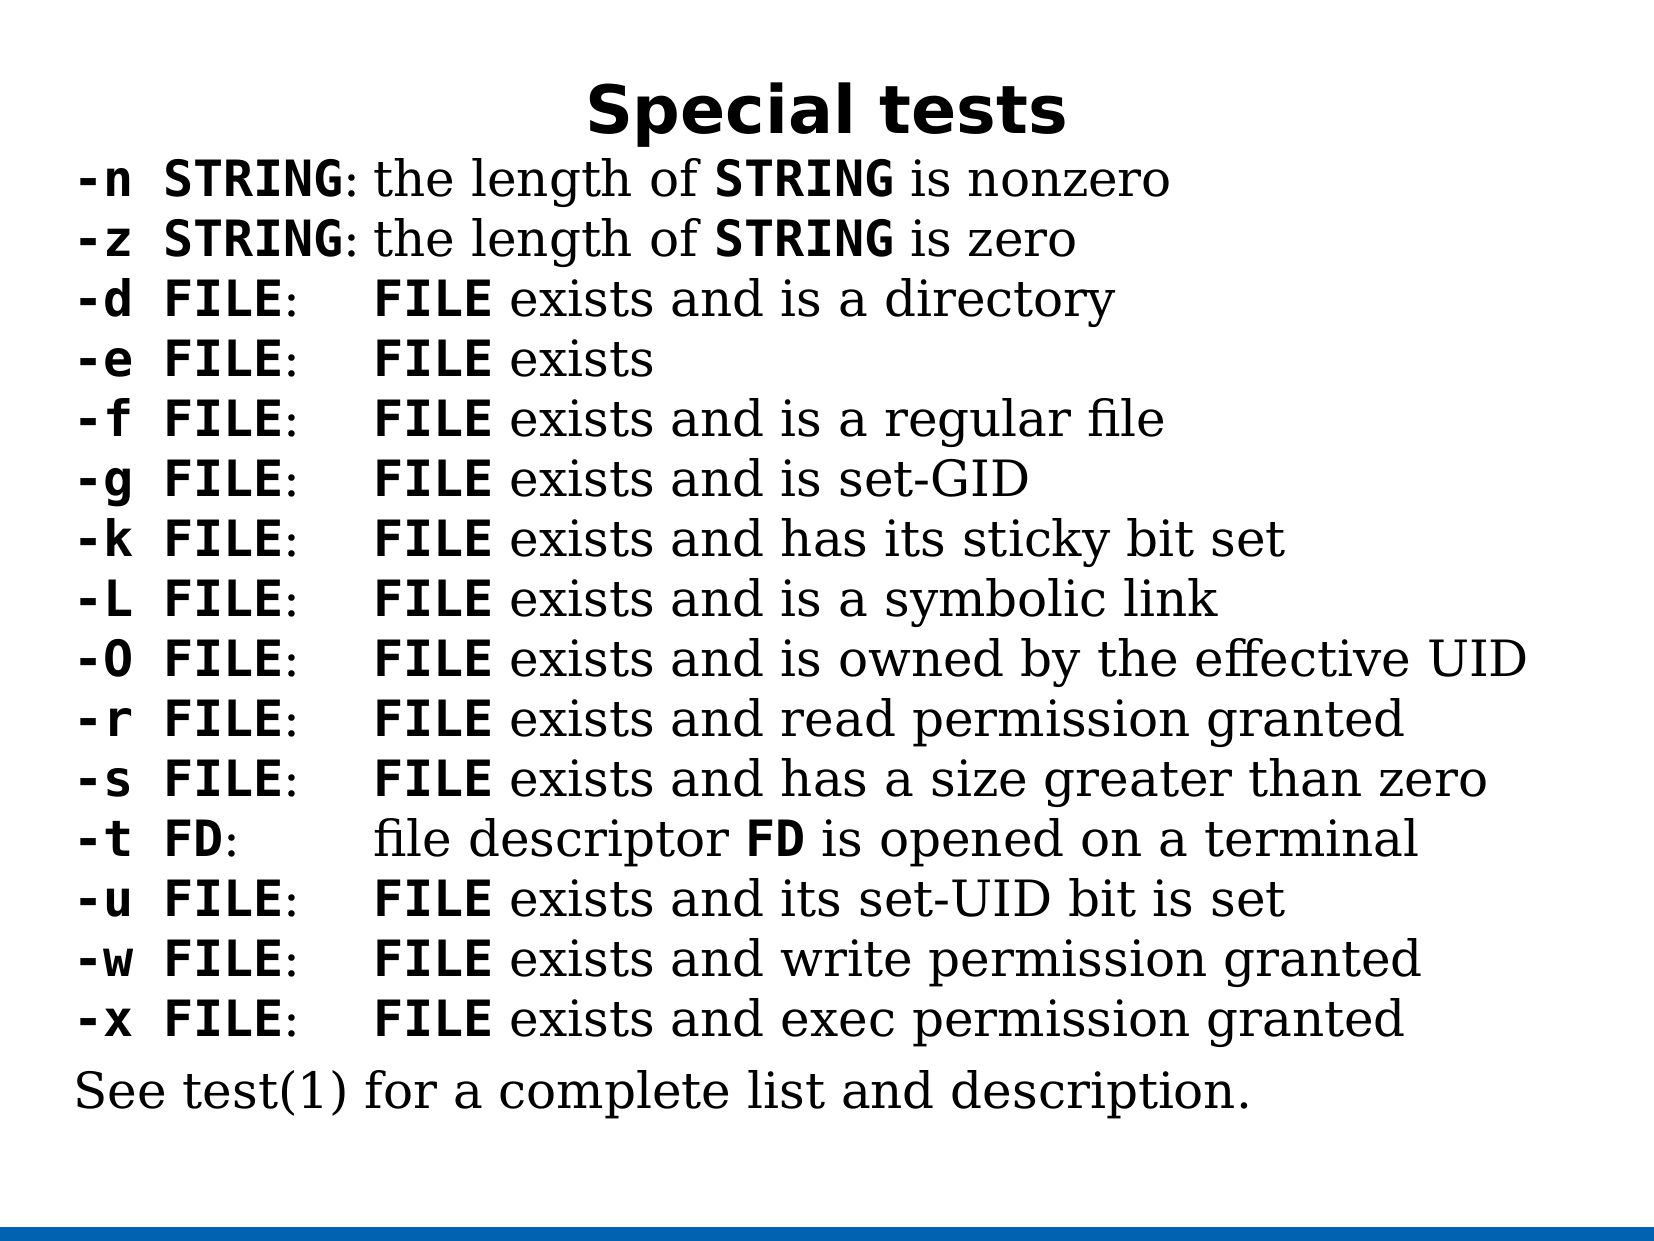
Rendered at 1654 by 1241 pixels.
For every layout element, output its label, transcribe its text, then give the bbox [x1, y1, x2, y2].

text_box Special tests -n STRING: the length of STRING is nonzero -z STRING: the length of STRING is zero -d FILE: FILE exists and is a directory -e FILE: FILE exists -f FILE: FILE exists and is a regular file -g FILE: FILE exists and is set-GID -k FILE: FILE exists and has its sticky bit set -L FILE: FILE exists and is a symbolic link -O FILE: FILE exists and is owned by the effective UID -r FILE: FILE exists and read permission granted -s FILE: FILE exists and has a size greater than zero -t FD: file descriptor FD is opened on a terminal -u FILE: FILE exists and its set-UID bit is set -w FILE: FILE exists and write permission granted -x FILE: FILE exists and exec permission granted See test(1) for a complete list and description. [59, 59, 1595, 1126]
